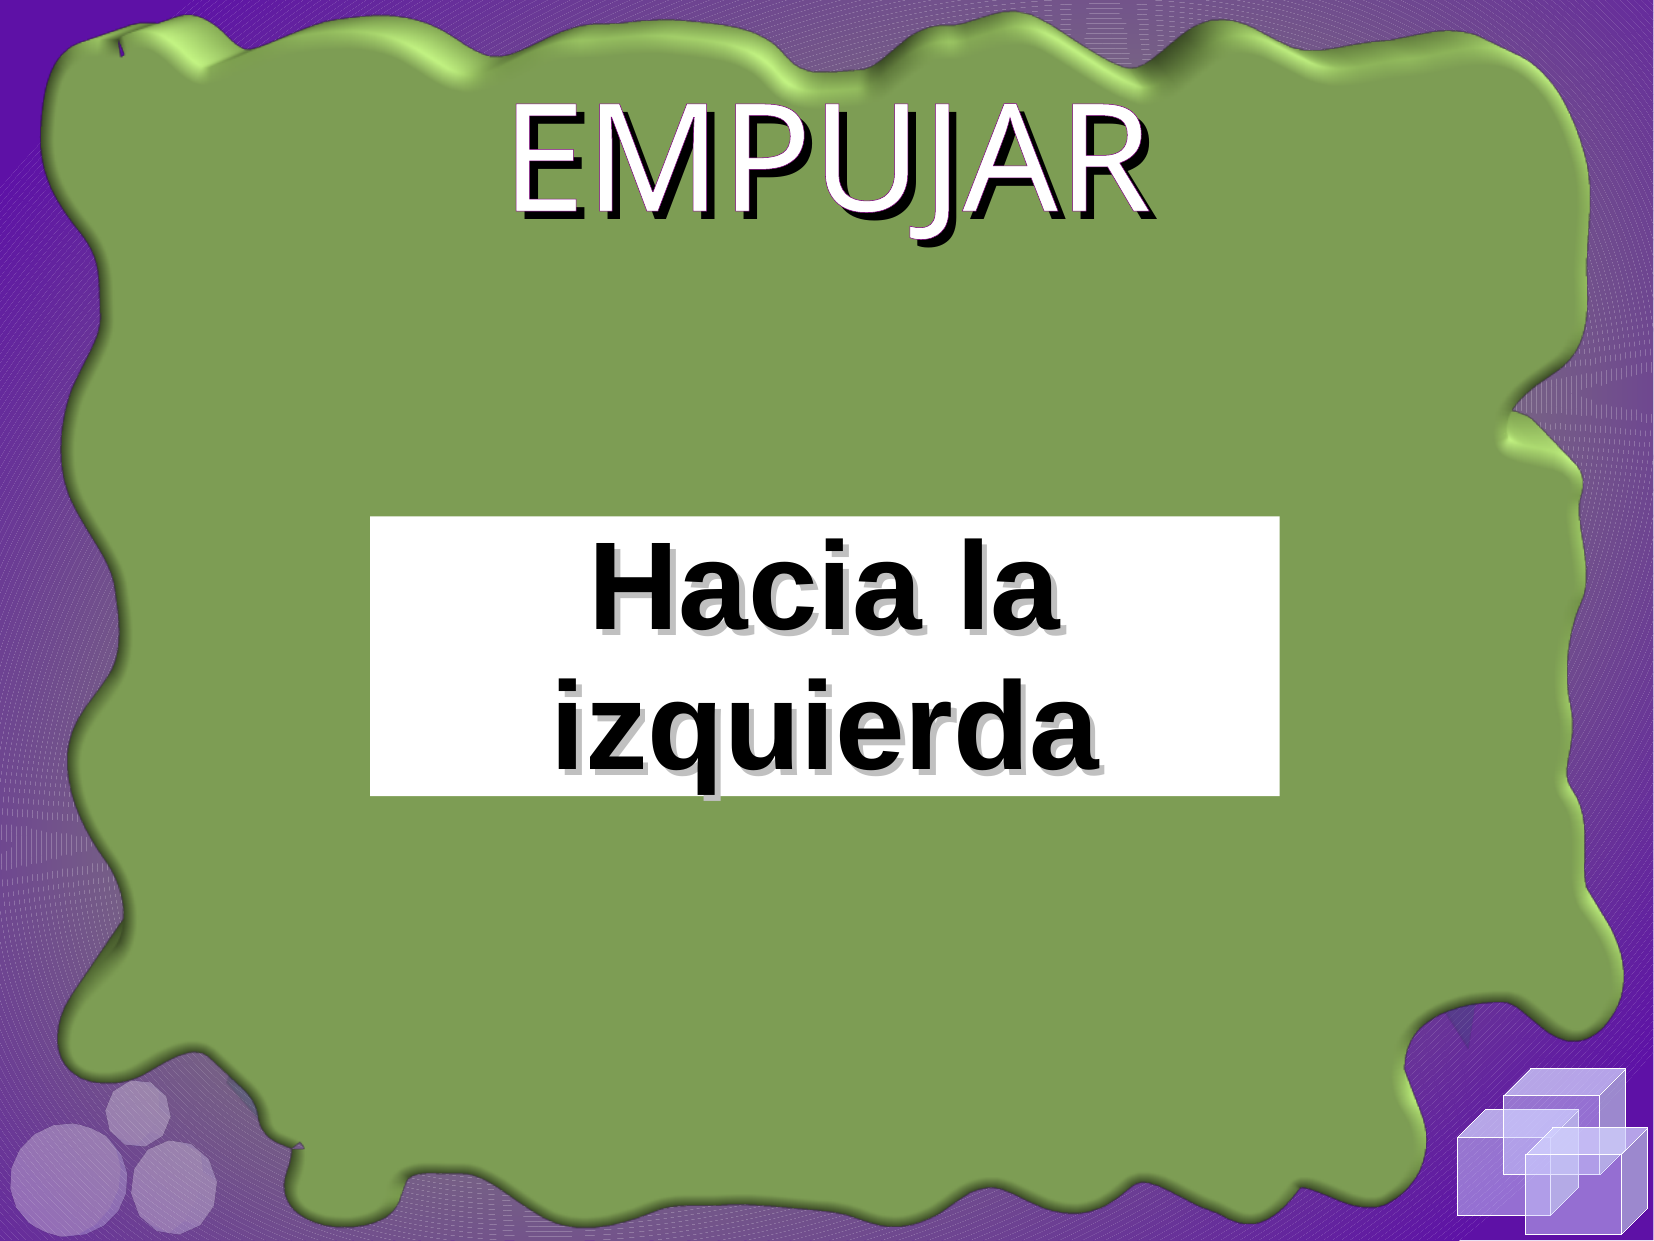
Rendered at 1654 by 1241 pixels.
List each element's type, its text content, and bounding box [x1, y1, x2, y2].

title Hacia la izquierda [370, 516, 1280, 797]
title EMPUJAR [82, 47, 1571, 259]
